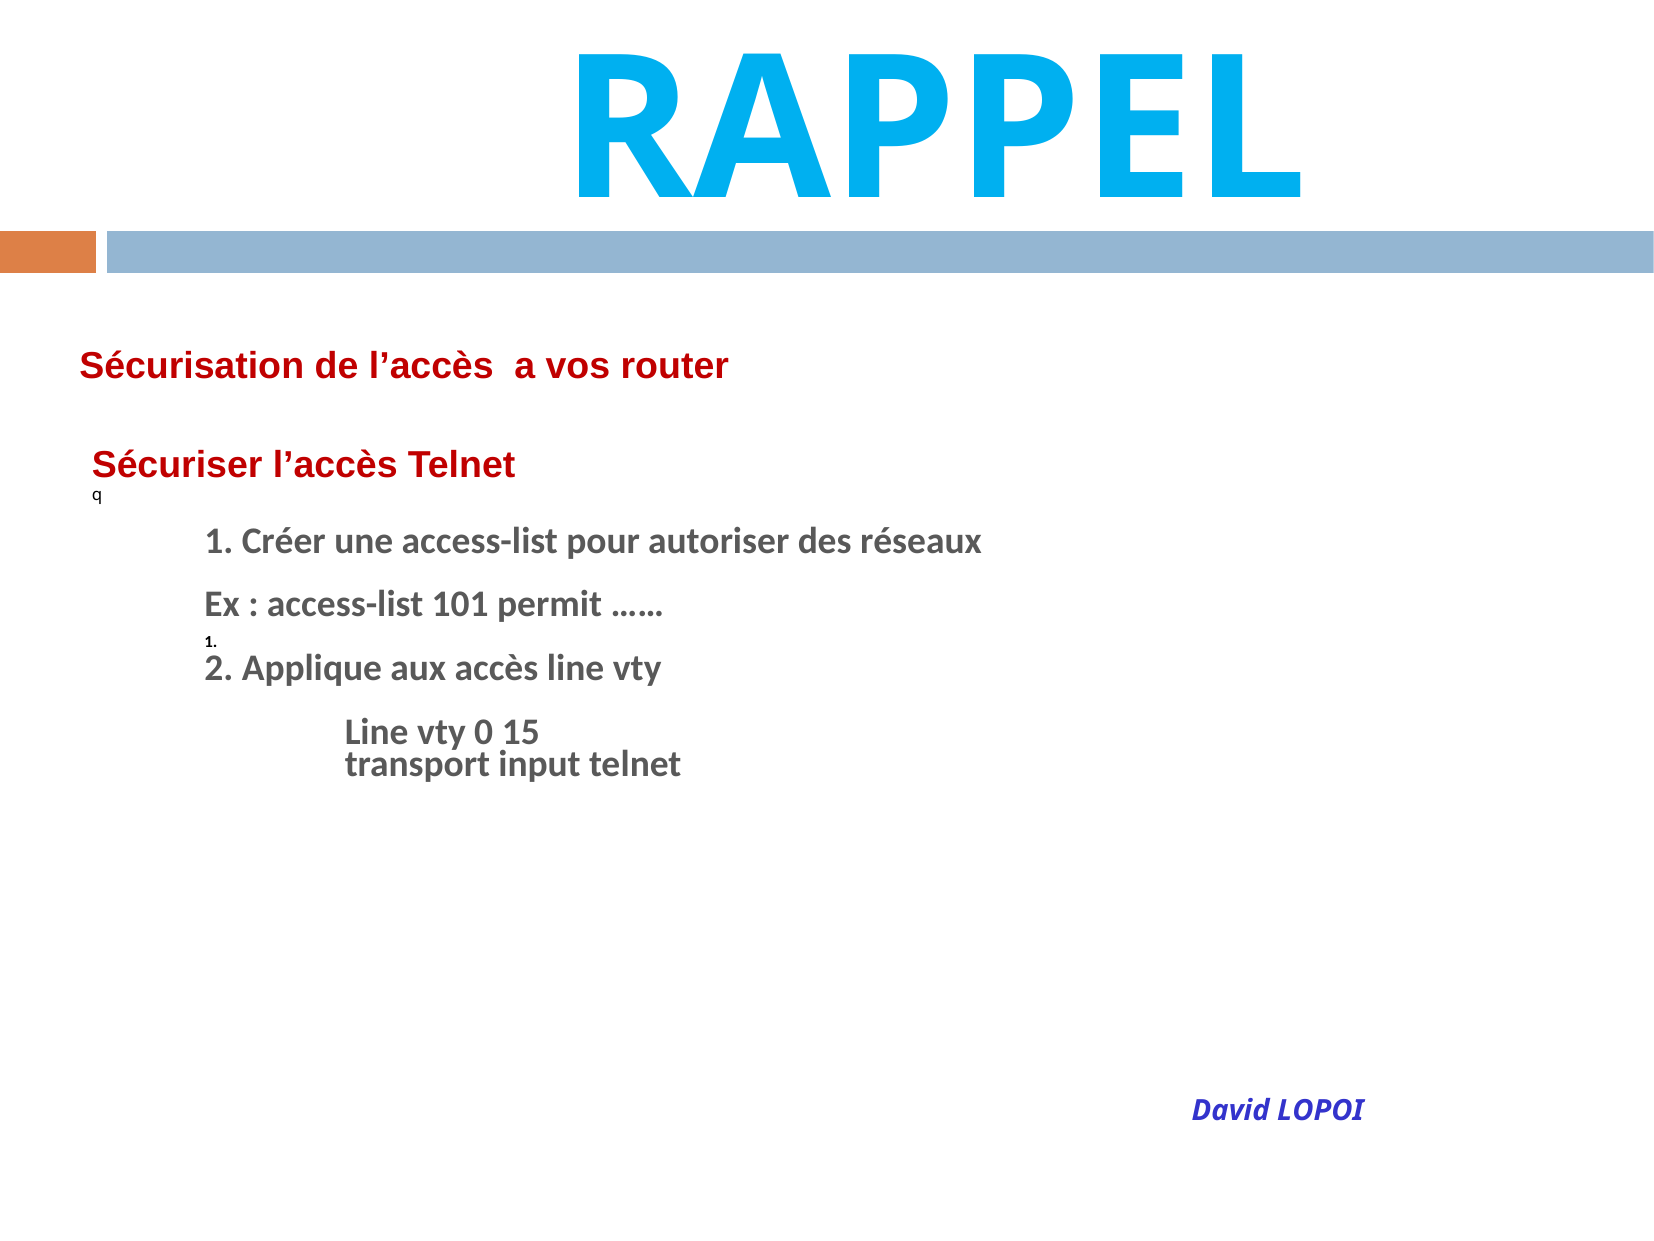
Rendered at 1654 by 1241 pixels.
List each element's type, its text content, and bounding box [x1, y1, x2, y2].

text_box David LOPOI [901, 1063, 1654, 1158]
text_box 1. Créer une access-list pour autoriser des réseaux Ex : access-list 101 permit …… 2. Applique aux accès line vty Line vty 0 15 transport input telnet [189, 520, 1139, 823]
text_box Sécuriser l’accès Telnet [77, 445, 541, 524]
text_box Sécurisation de l’accès a vos router [64, 345, 755, 392]
text_box RAPPEL [123, 41, 1530, 249]
